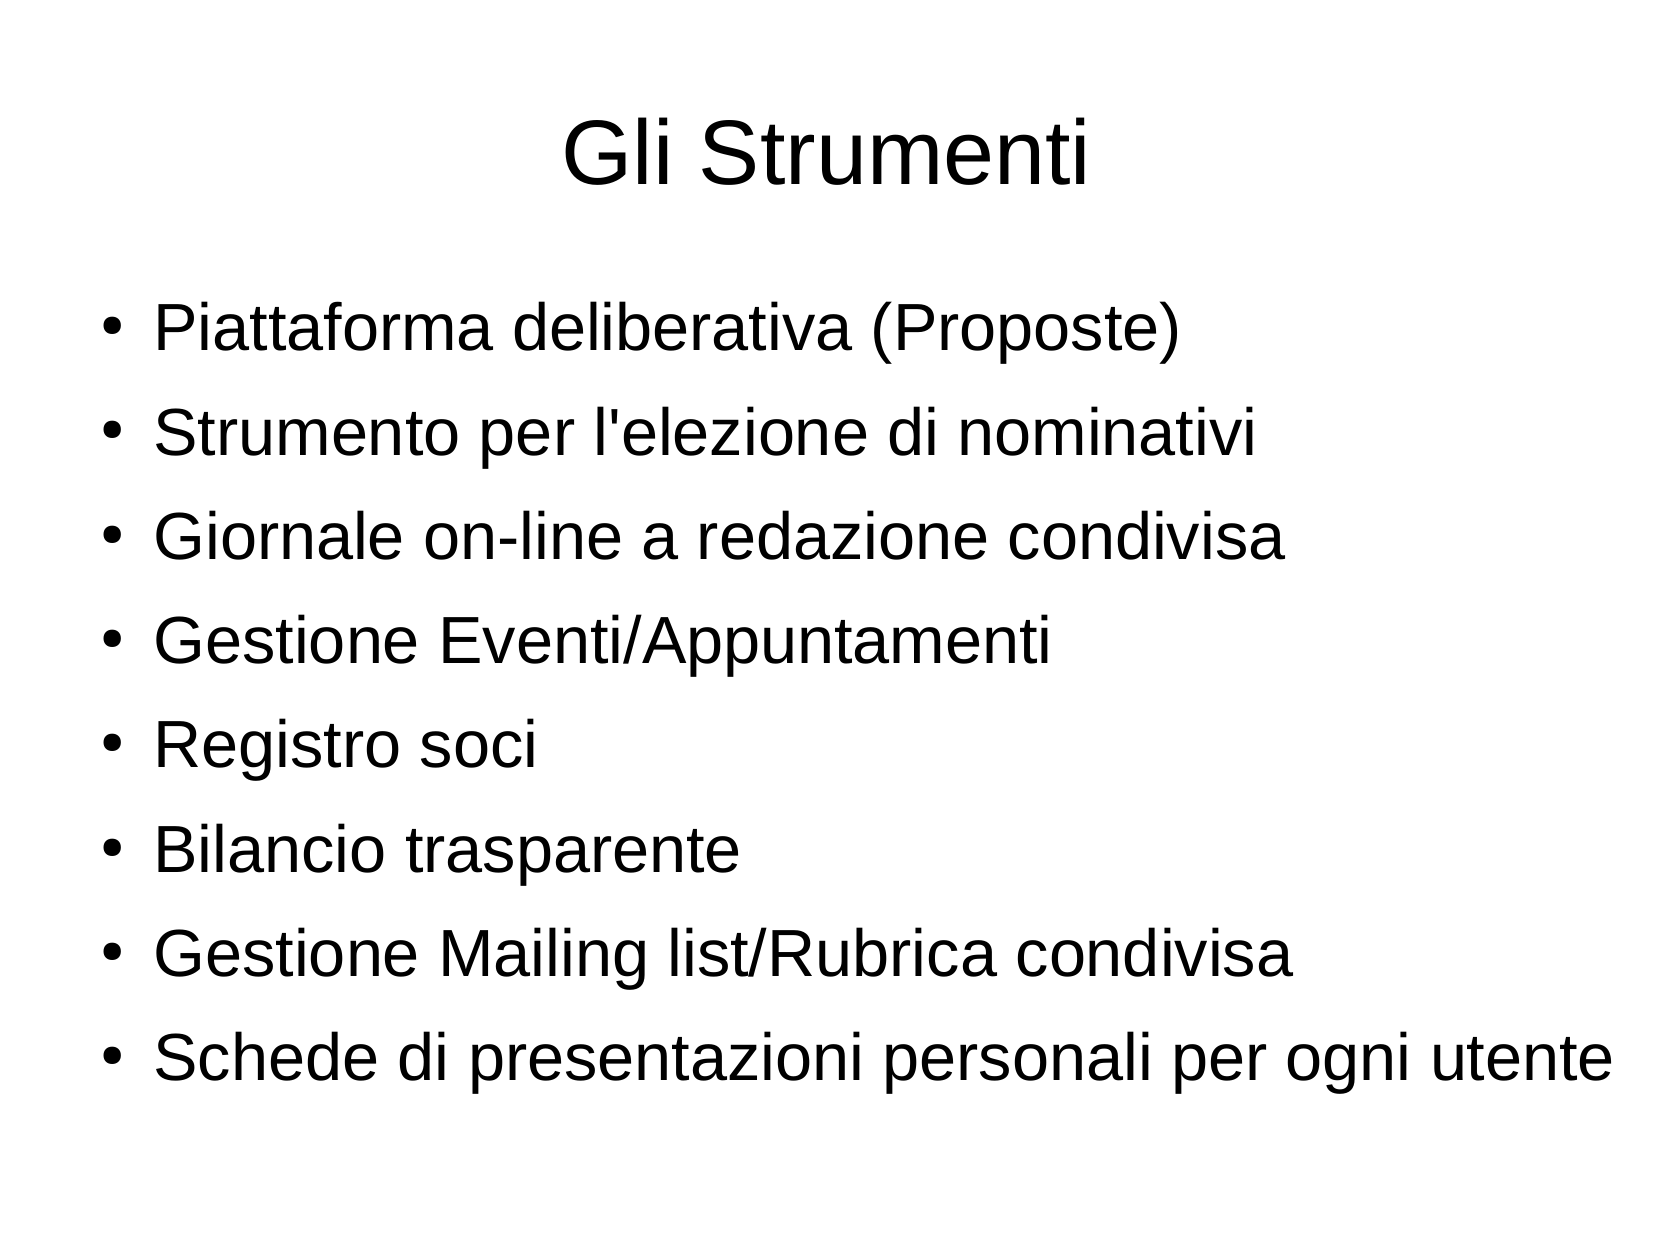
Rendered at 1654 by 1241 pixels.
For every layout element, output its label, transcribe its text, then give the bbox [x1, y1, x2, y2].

list Piattaforma deliberativa (Proposte) Strumento per l'elezione di nominativi Giornale on-line a redazione condivisa Gestione Eventi/Appuntamenti Registro soci Bilancio trasparente Gestione Mailing list/Rubrica condivisa Schede di presentazioni personali per ogni utente [82, 290, 1625, 1182]
title Gli Strumenti [82, 56, 1571, 250]
